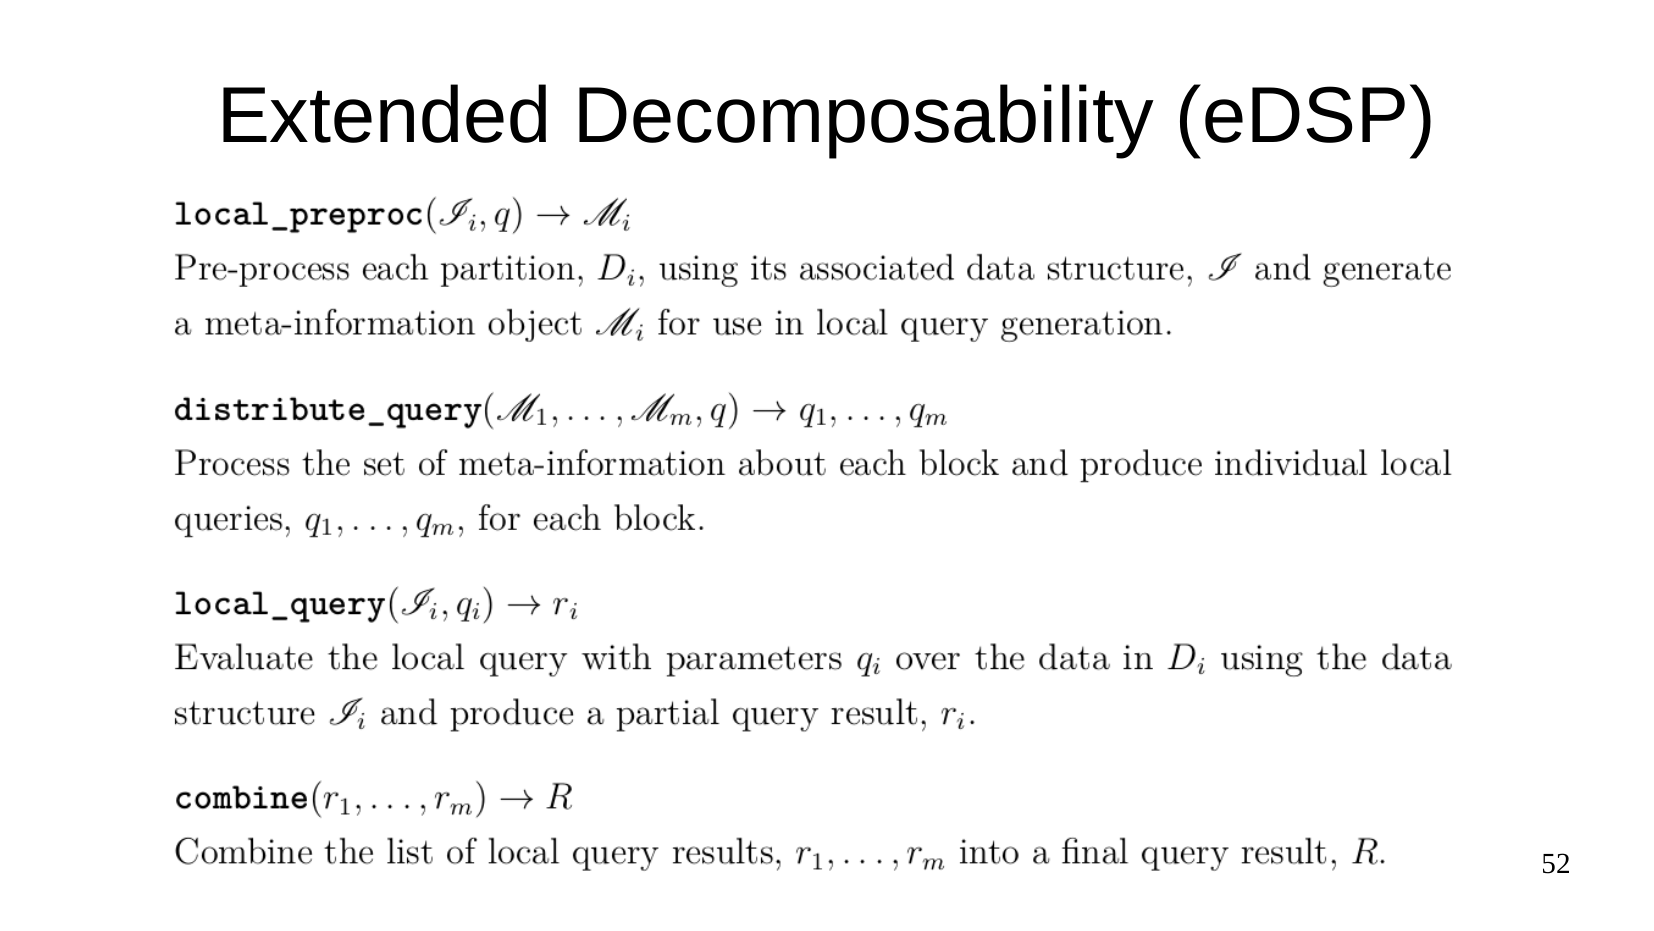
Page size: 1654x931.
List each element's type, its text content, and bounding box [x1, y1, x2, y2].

title Extended Decomposability (eDSP) [82, 37, 1571, 193]
picture [169, 188, 1485, 884]
